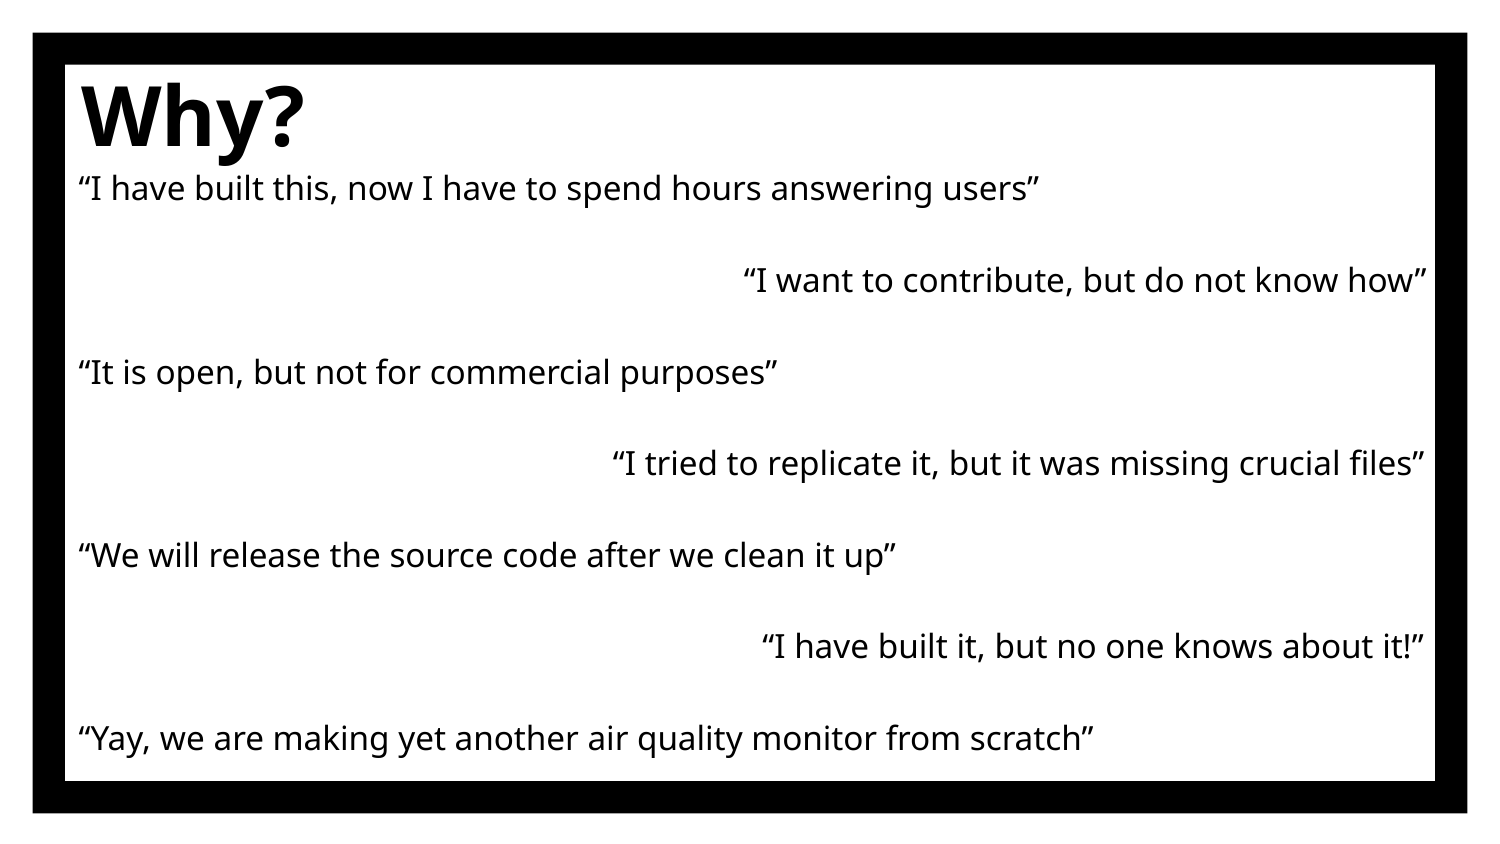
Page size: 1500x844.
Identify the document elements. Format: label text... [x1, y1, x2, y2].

text_box “We will release the source code after we clean it up” [63, 519, 1030, 590]
text_box “I want to contribute, but do not know how” [728, 244, 1449, 315]
text_box “Yay, we are making yet another air quality monitor from scratch” [63, 702, 1192, 773]
text_box “It is open, but not for commercial purposes” [63, 335, 810, 406]
title Why? [66, 61, 879, 152]
text_box “I tried to replicate it, but it was missing crucial files” [597, 427, 1449, 498]
text_box “I have built this, now I have to spend hours answering users” [63, 152, 1059, 223]
text_box “I have built it, but no one knows about it!” [747, 610, 1449, 681]
